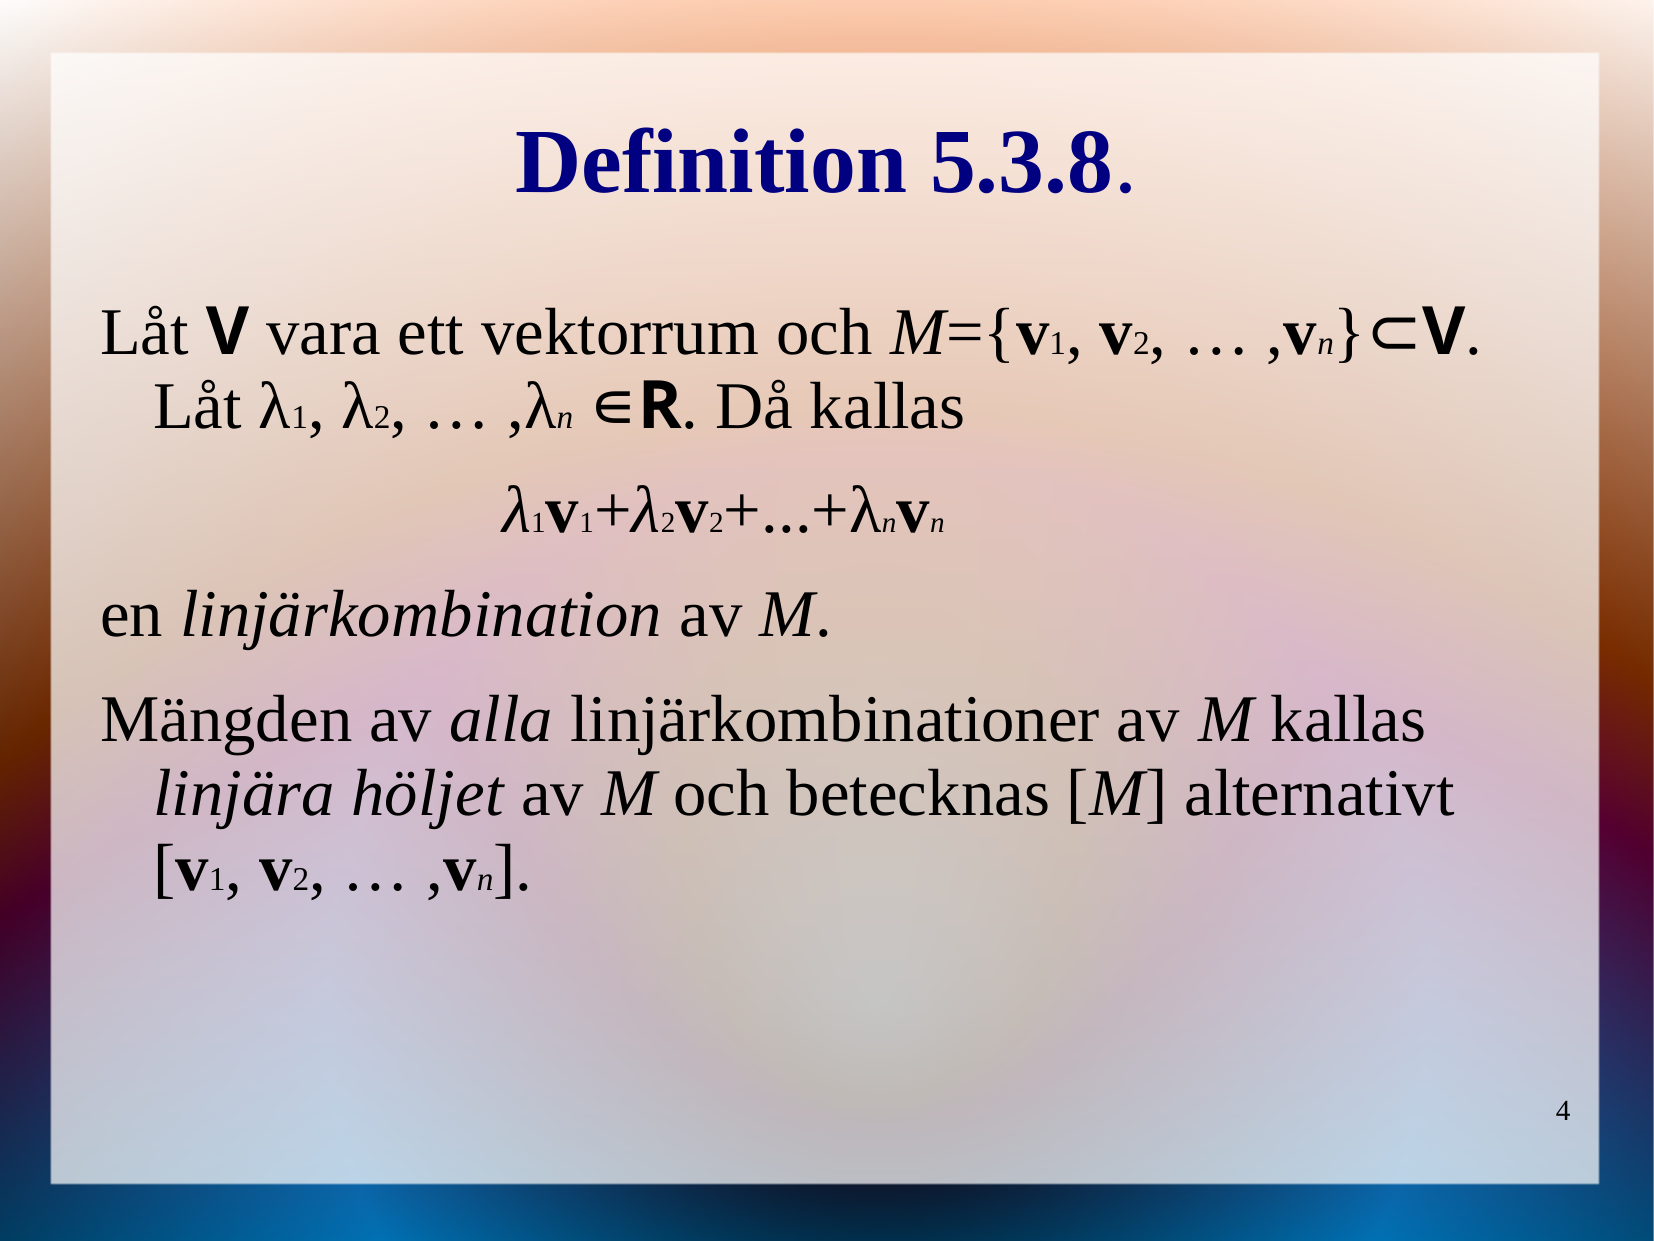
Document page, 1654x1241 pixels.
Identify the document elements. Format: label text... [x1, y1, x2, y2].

picture [0, 0, 1654, 1241]
list Låt V vara ett vektorrum och M={v1, v2, … ,vn}⊂V. Låt λ1, λ2, … ,λn ∊R. Då kallas λ1v1+λ2v2+...+λnvn en linjärkombination av M. Mängden av alla linjärkombinationer av M kallas linjära höljet av M och betecknas [M] alternativt [v1, v2, … ,vn]. [82, 290, 1571, 1019]
title Definition 5.3.8. [82, 62, 1571, 256]
